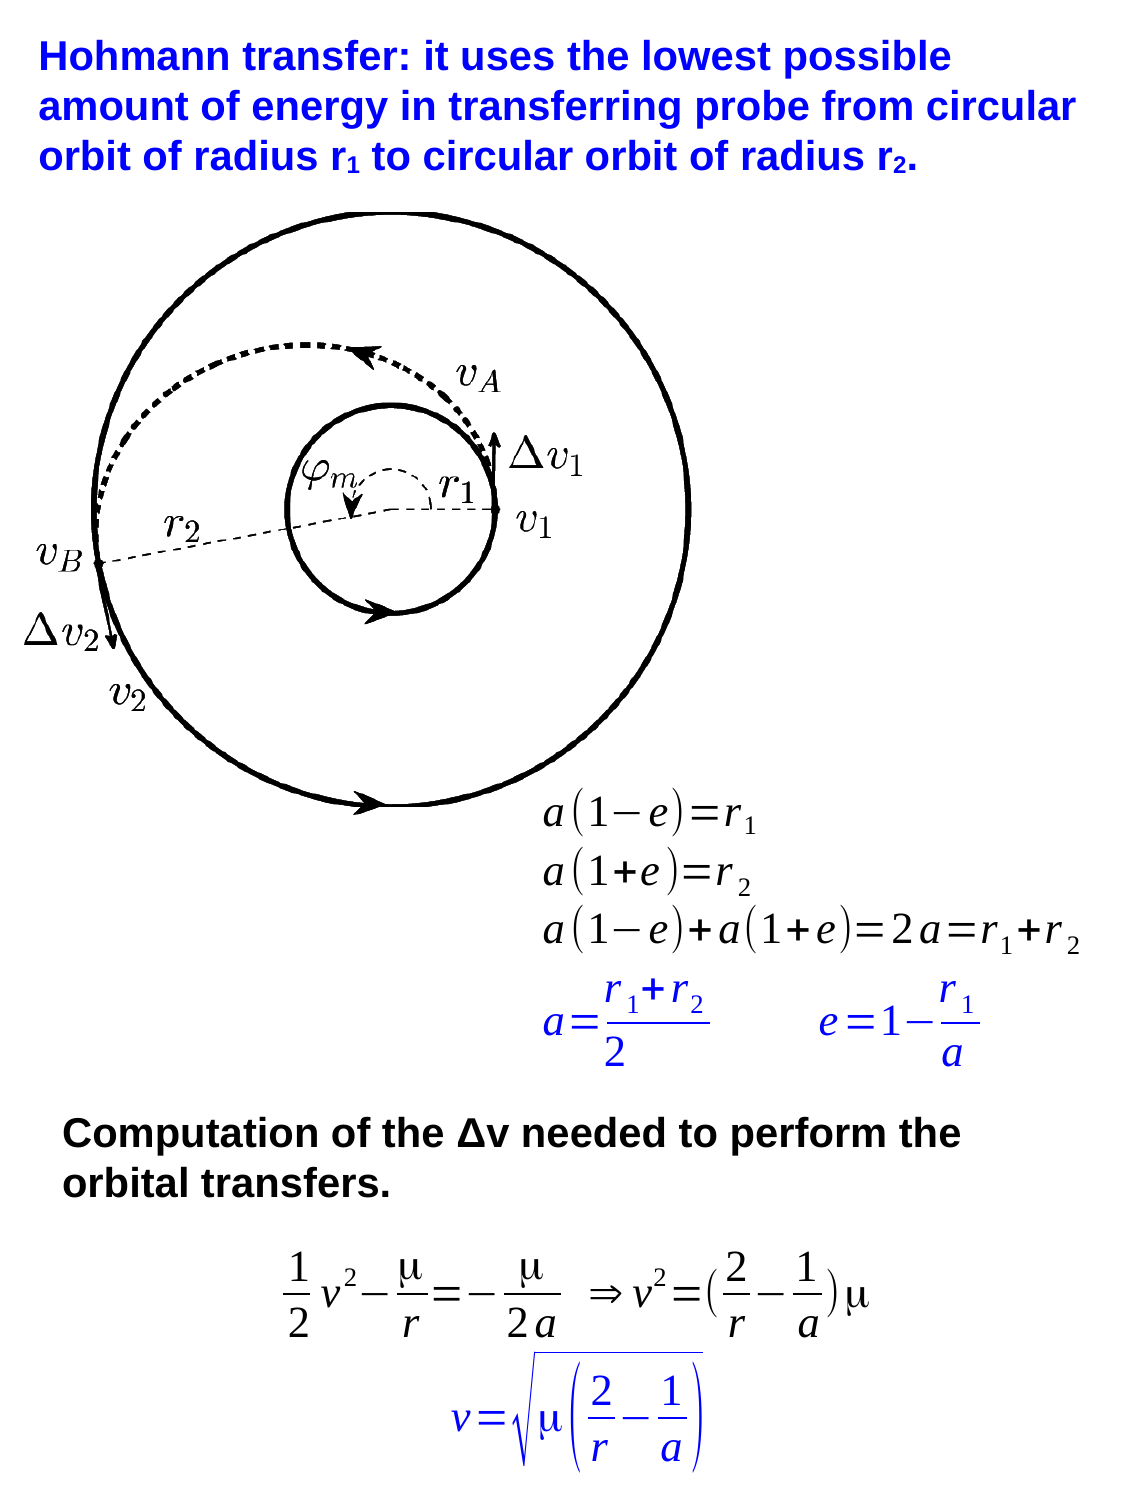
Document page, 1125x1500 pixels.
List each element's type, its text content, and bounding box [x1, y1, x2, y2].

picture [14, 212, 768, 815]
chart [271, 1241, 882, 1477]
chart [531, 784, 1090, 1075]
text_box Hohmann transfer: it uses the lowest possible amount of energy in transferring probe from circular orbit of radius r1 to circular orbit of radius r2. [23, 21, 1125, 265]
text_box Computation of the Δv needed to perform the orbital transfers. [47, 1098, 1040, 1214]
